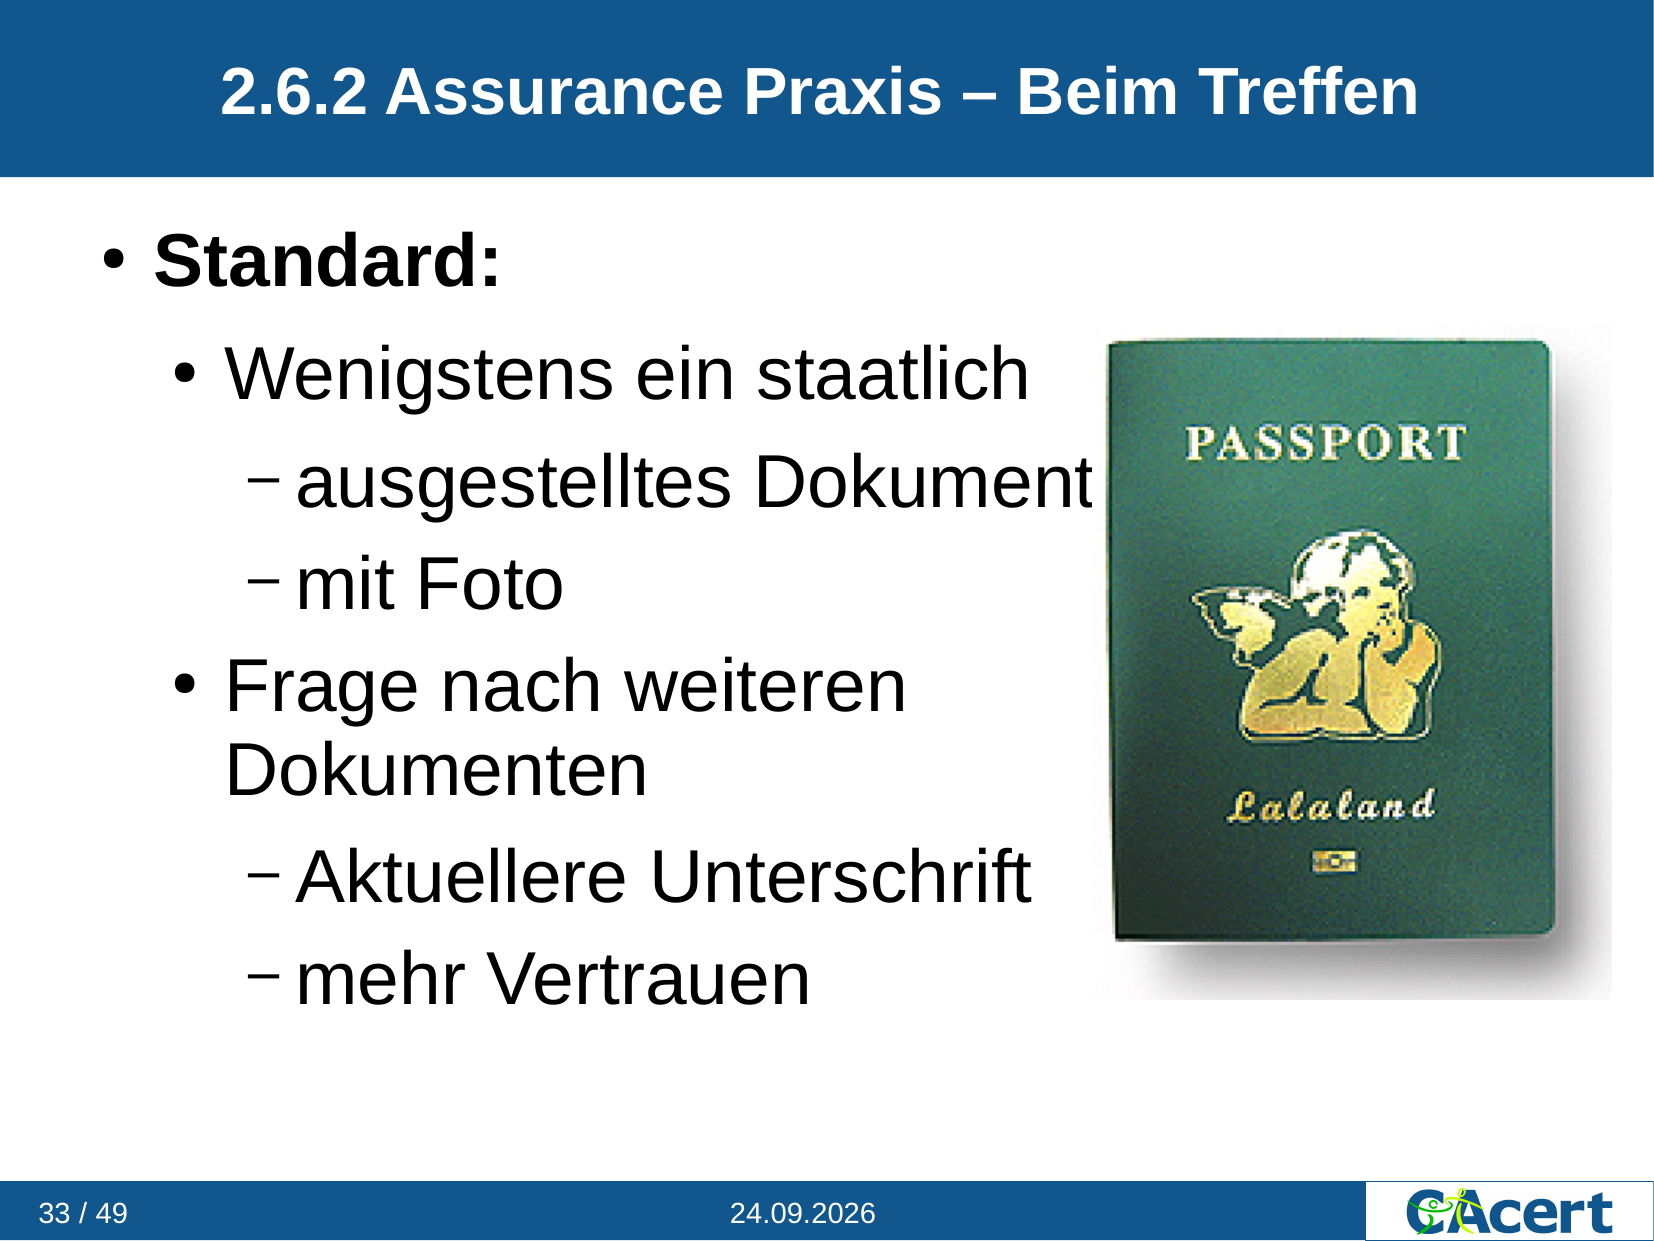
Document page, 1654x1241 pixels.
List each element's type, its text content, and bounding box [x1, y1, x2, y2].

title 2.6.2 Assurance Praxis – Beim Treffen [76, 17, 1565, 166]
list Standard: Wenigstens ein staatlich ausgestelltes Dokument mit Foto Frage nach weiteren Dokumenten Aktuellere Unterschrift mehr Vertrauen [82, 218, 1571, 1122]
picture [1092, 324, 1612, 1000]
picture [1406, 1187, 1613, 1235]
